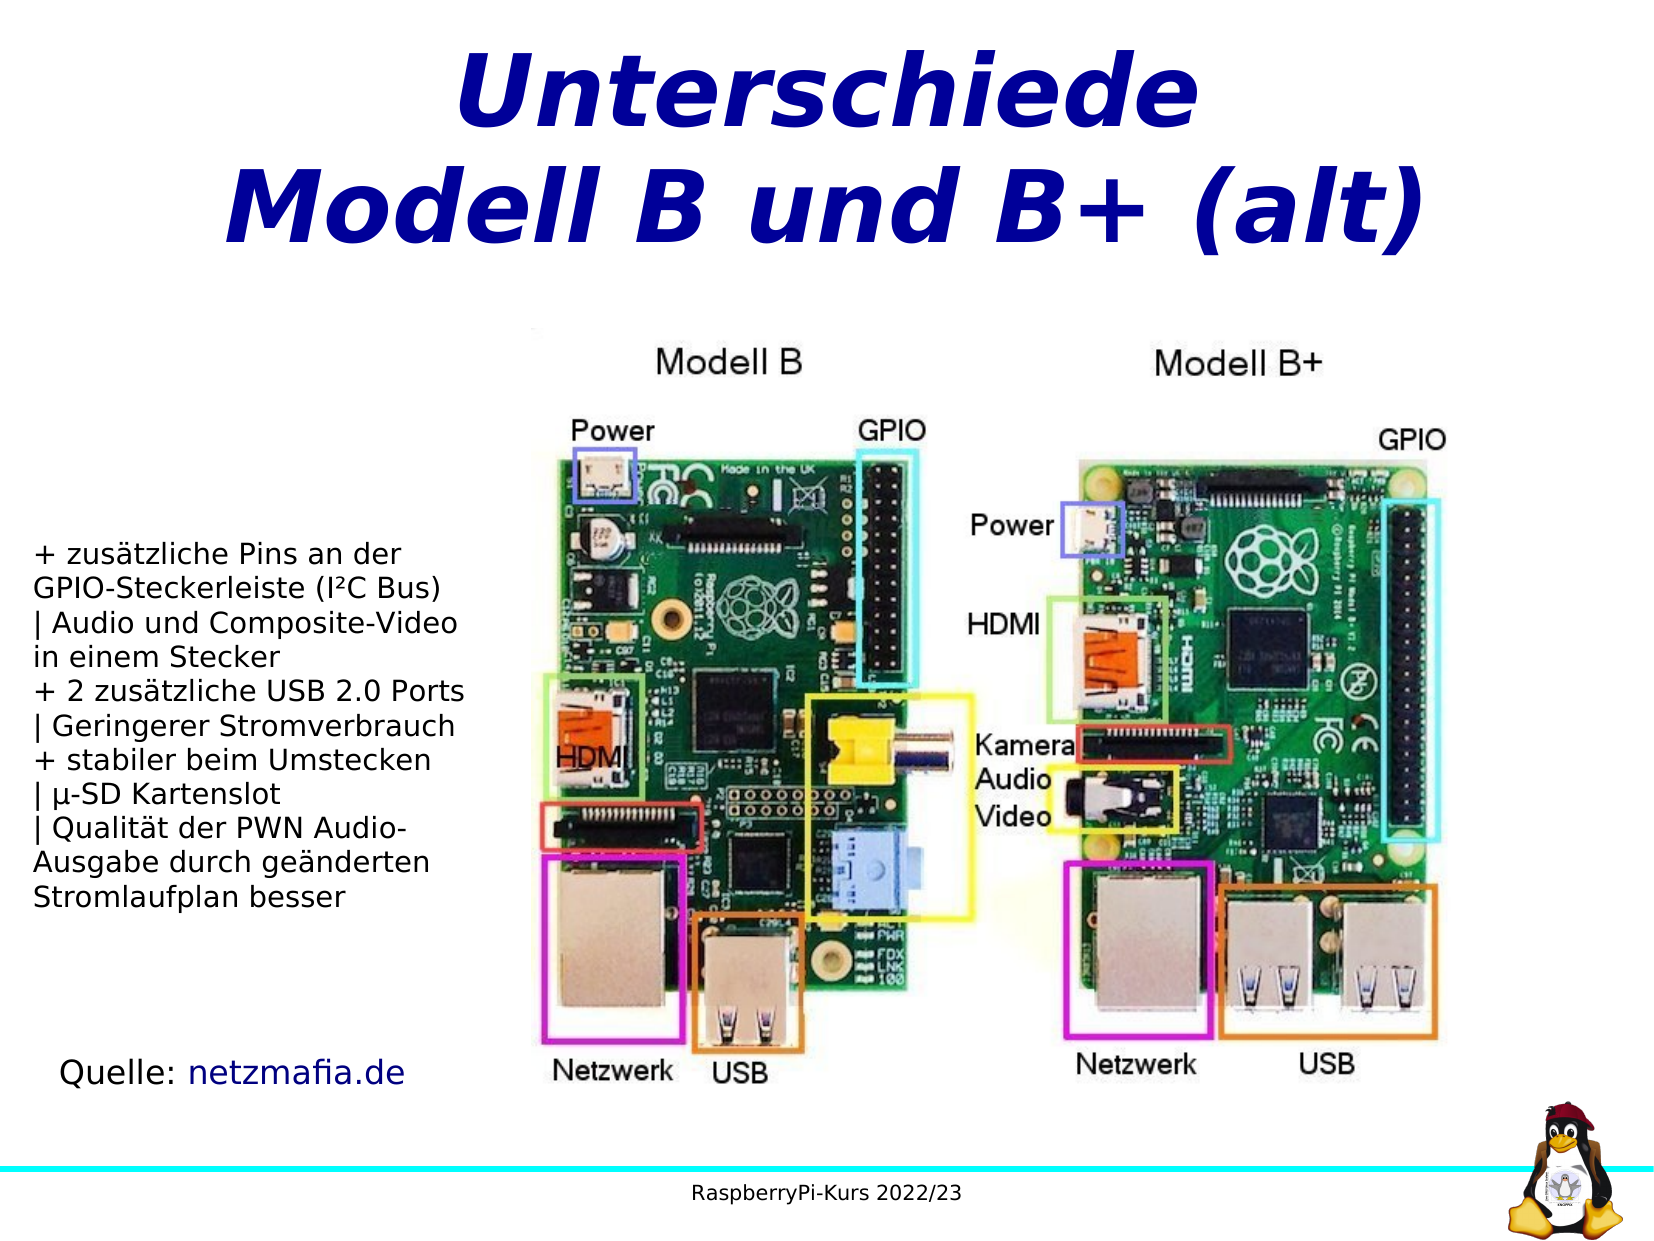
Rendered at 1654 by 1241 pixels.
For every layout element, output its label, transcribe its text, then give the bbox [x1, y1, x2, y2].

title Unterschiede Modell B und B+ (alt) [121, 33, 1534, 267]
list + zusätzliche Pins an der GPIO-Steckerleiste (I²C Bus) | Audio und Composite-Video in einem Stecker + 2 zusätzliche USB 2.0 Ports | Geringerer Stromverbrauch + stabiler beim Umstecken | µ-SD Kartenslot | Qualität der PWN Audio-Ausgabe durch geänderten Stromlaufplan besser [32, 537, 473, 982]
picture [1505, 1100, 1625, 1241]
text_box Quelle: netzmafia.de [59, 1053, 502, 1093]
picture [531, 328, 1460, 1093]
